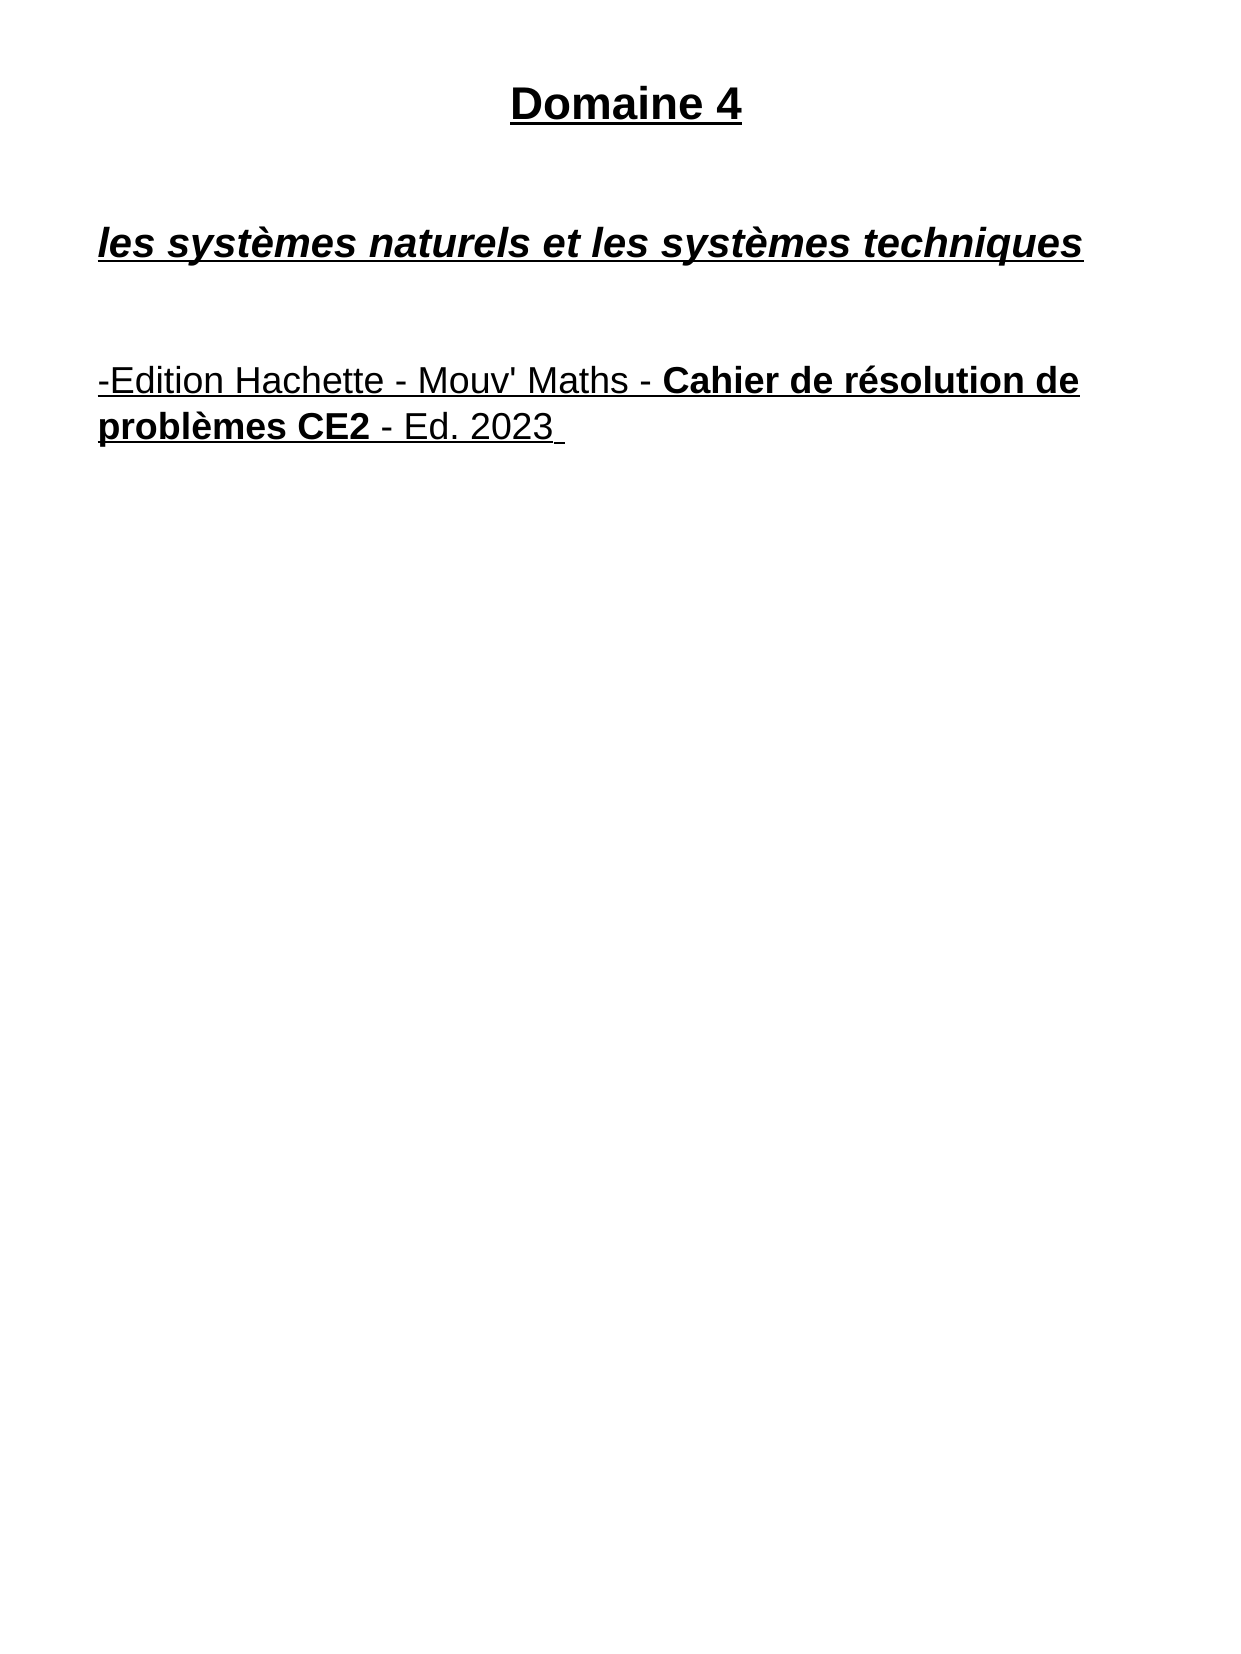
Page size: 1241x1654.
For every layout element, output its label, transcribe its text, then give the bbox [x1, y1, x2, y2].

text_box les systèmes naturels et les systèmes techniques -Edition Hachette - Mouv' Maths - Cahier de résolution de problèmes CE2 - Ed. 2023 [82, 212, 1158, 460]
text_box Domaine 4 [82, 70, 1170, 138]
